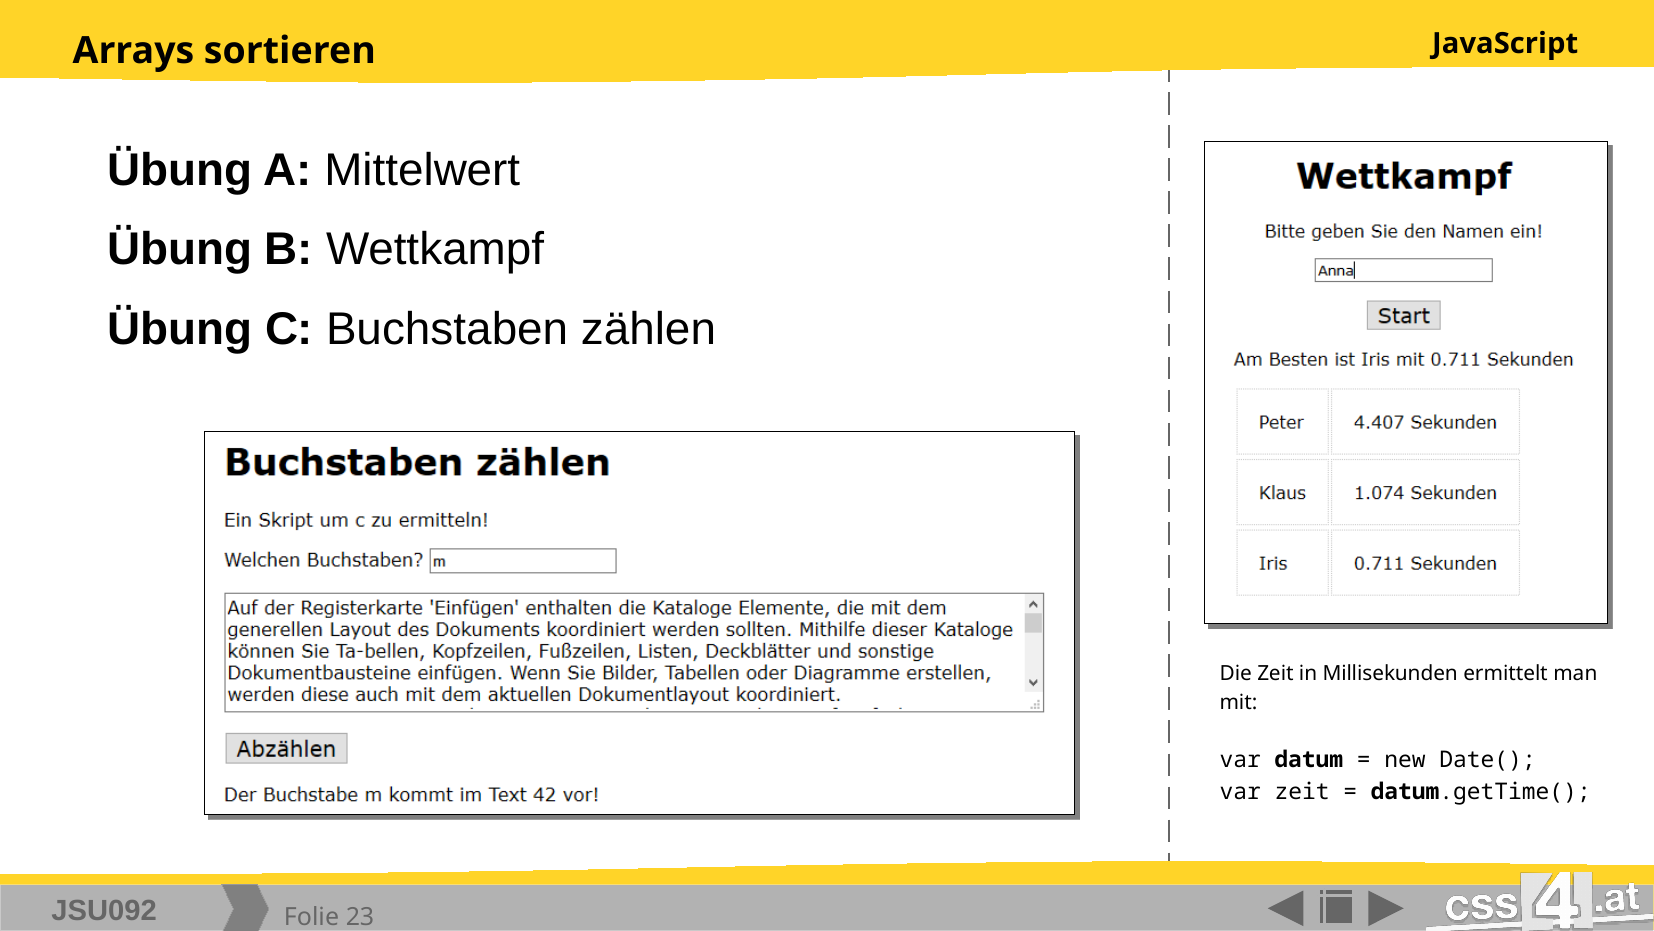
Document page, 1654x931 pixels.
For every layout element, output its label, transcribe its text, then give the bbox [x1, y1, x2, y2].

picture [1204, 141, 1608, 624]
text_box Arrays sortieren [57, 16, 416, 69]
text_box Übung C: Buchstaben zählen [92, 295, 745, 362]
text_box [0, 861, 1654, 931]
text_box Folie <Foliennummer> [269, 891, 542, 931]
picture [1426, 872, 1654, 931]
text_box Die Zeit in Millisekunden ermittelt man mit: var datum = new Date(); var zeit = datum.getTime(); [1204, 673, 1619, 792]
picture [204, 431, 1075, 815]
text_box [0, 0, 1654, 83]
text_box Übung B: Wettkampf [92, 215, 607, 282]
text_box Übung A: Mittelwert [92, 136, 618, 203]
text_box JSU092 [36, 886, 209, 931]
text_box JavaScript [1417, 15, 1607, 60]
